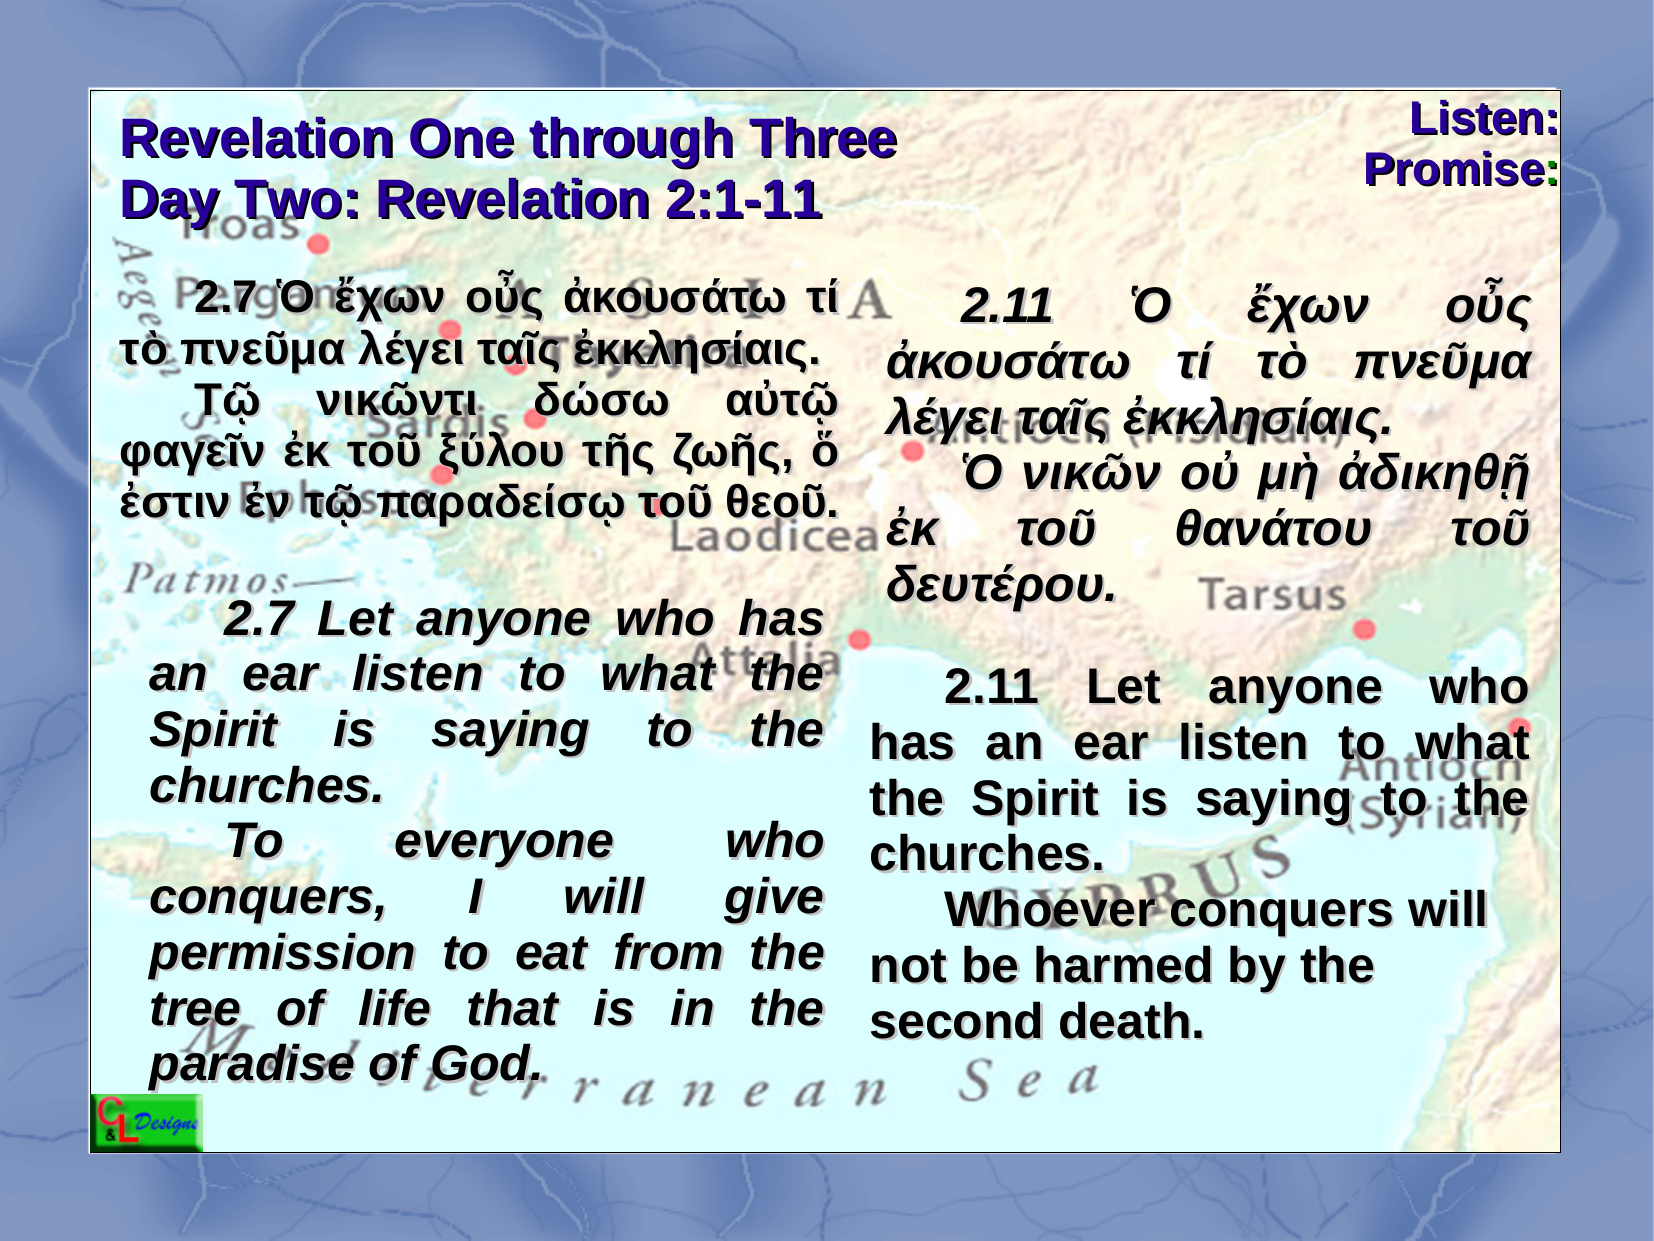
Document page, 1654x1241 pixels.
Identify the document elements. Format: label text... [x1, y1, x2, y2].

title Revelation One through Three Day Two: Revelation 2:1-11 [119, 96, 1081, 241]
picture [0, 0, 1654, 1241]
text_box 2.11 Ὁ ἔχων οὖς ἀκουσάτω τί τὸ πνεῦμα λέγει ταῖς ἐκκλησίαις. Ὁ νικῶν οὐ μὴ ἀδικηθῇ ἐκ τοῦ θανάτου τοῦ δευτέρου. [871, 270, 1547, 646]
text_box 2.7 Ὁ ἔχων οὖς ἀκουσάτω τί τὸ πνεῦμα λέγει ταῖς ἐκκλησίαις. Τῷ νικῶντι δώσω αὐτῷ φαγεῖν ἐκ τοῦ ξύλου τῆς ζωῆς, ὅ ἐστιν ἐν τῷ παραδείσῳ τοῦ θεοῦ. [105, 263, 856, 631]
text_box 2.7 Let anyone who has an ear listen to what the Spirit is saying to the churches. To everyone who conquers, I will give permission to eat from the tree of life that is in the paradise of God. [135, 582, 841, 1111]
text_box 2.11 Let anyone who has an ear listen to what the Spirit is saying to the churches. Whoever conquers will not be harmed by the second death. [855, 651, 1546, 1066]
text_box Listen: Promise: [1135, 90, 1561, 247]
